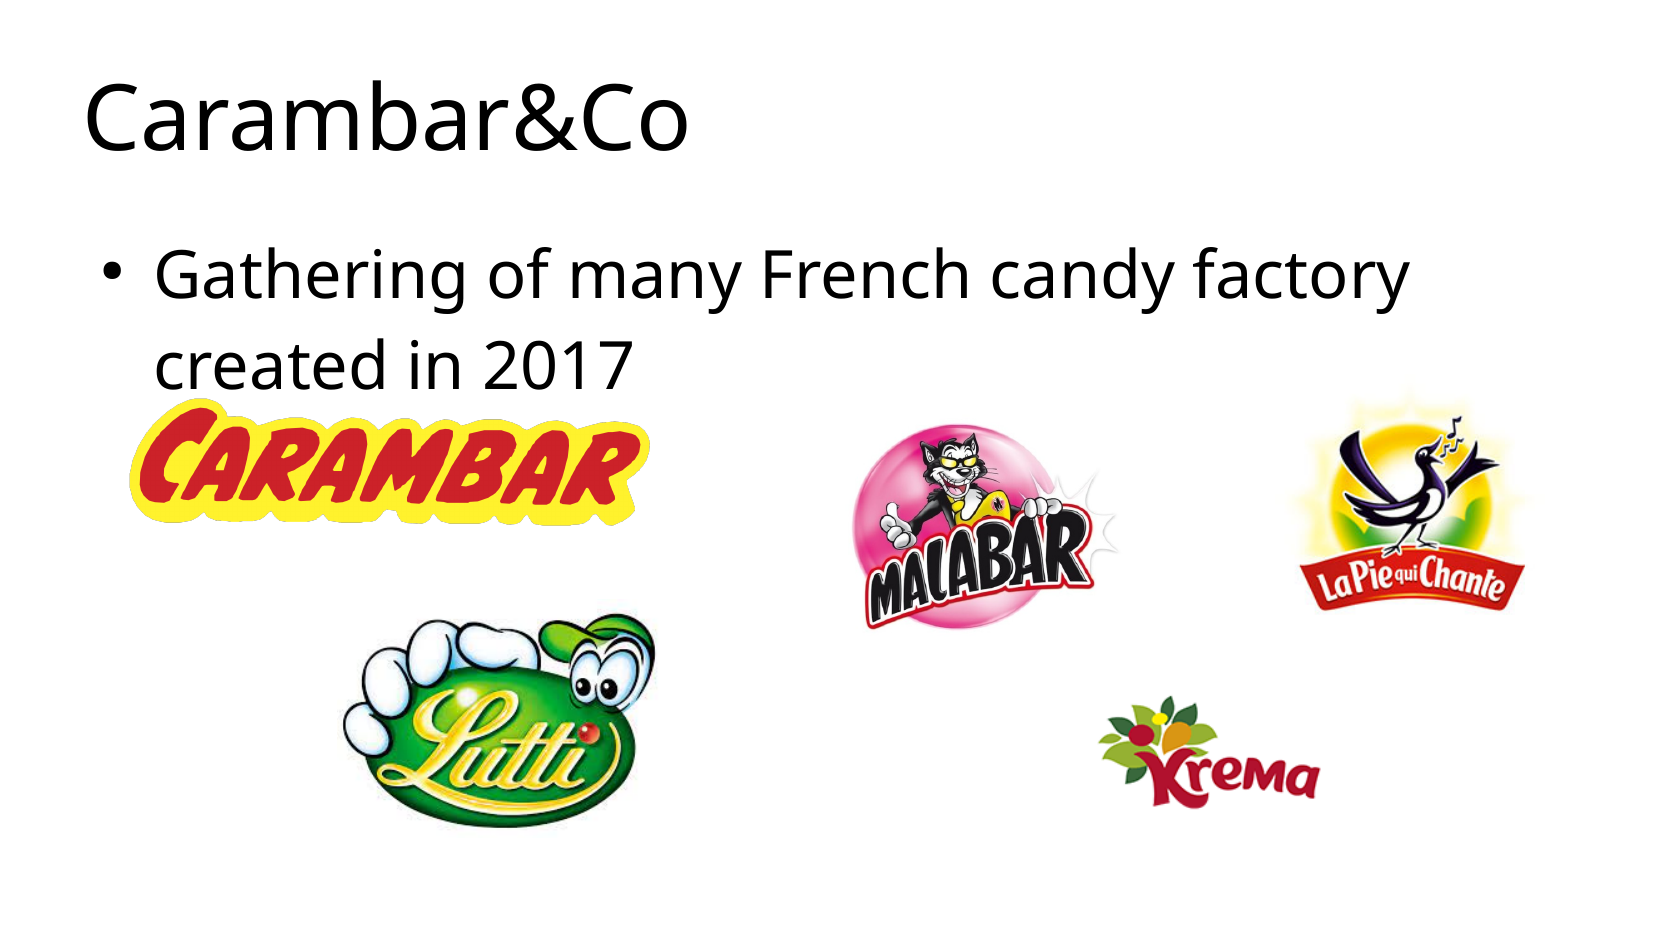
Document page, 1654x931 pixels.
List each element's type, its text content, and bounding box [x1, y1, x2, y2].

picture [712, 374, 1550, 901]
title Carambar&Co [82, 37, 1571, 122]
picture [337, 599, 670, 838]
list Gathering of many French candy factory created in 2017 [82, 122, 1571, 580]
picture [112, 374, 667, 563]
